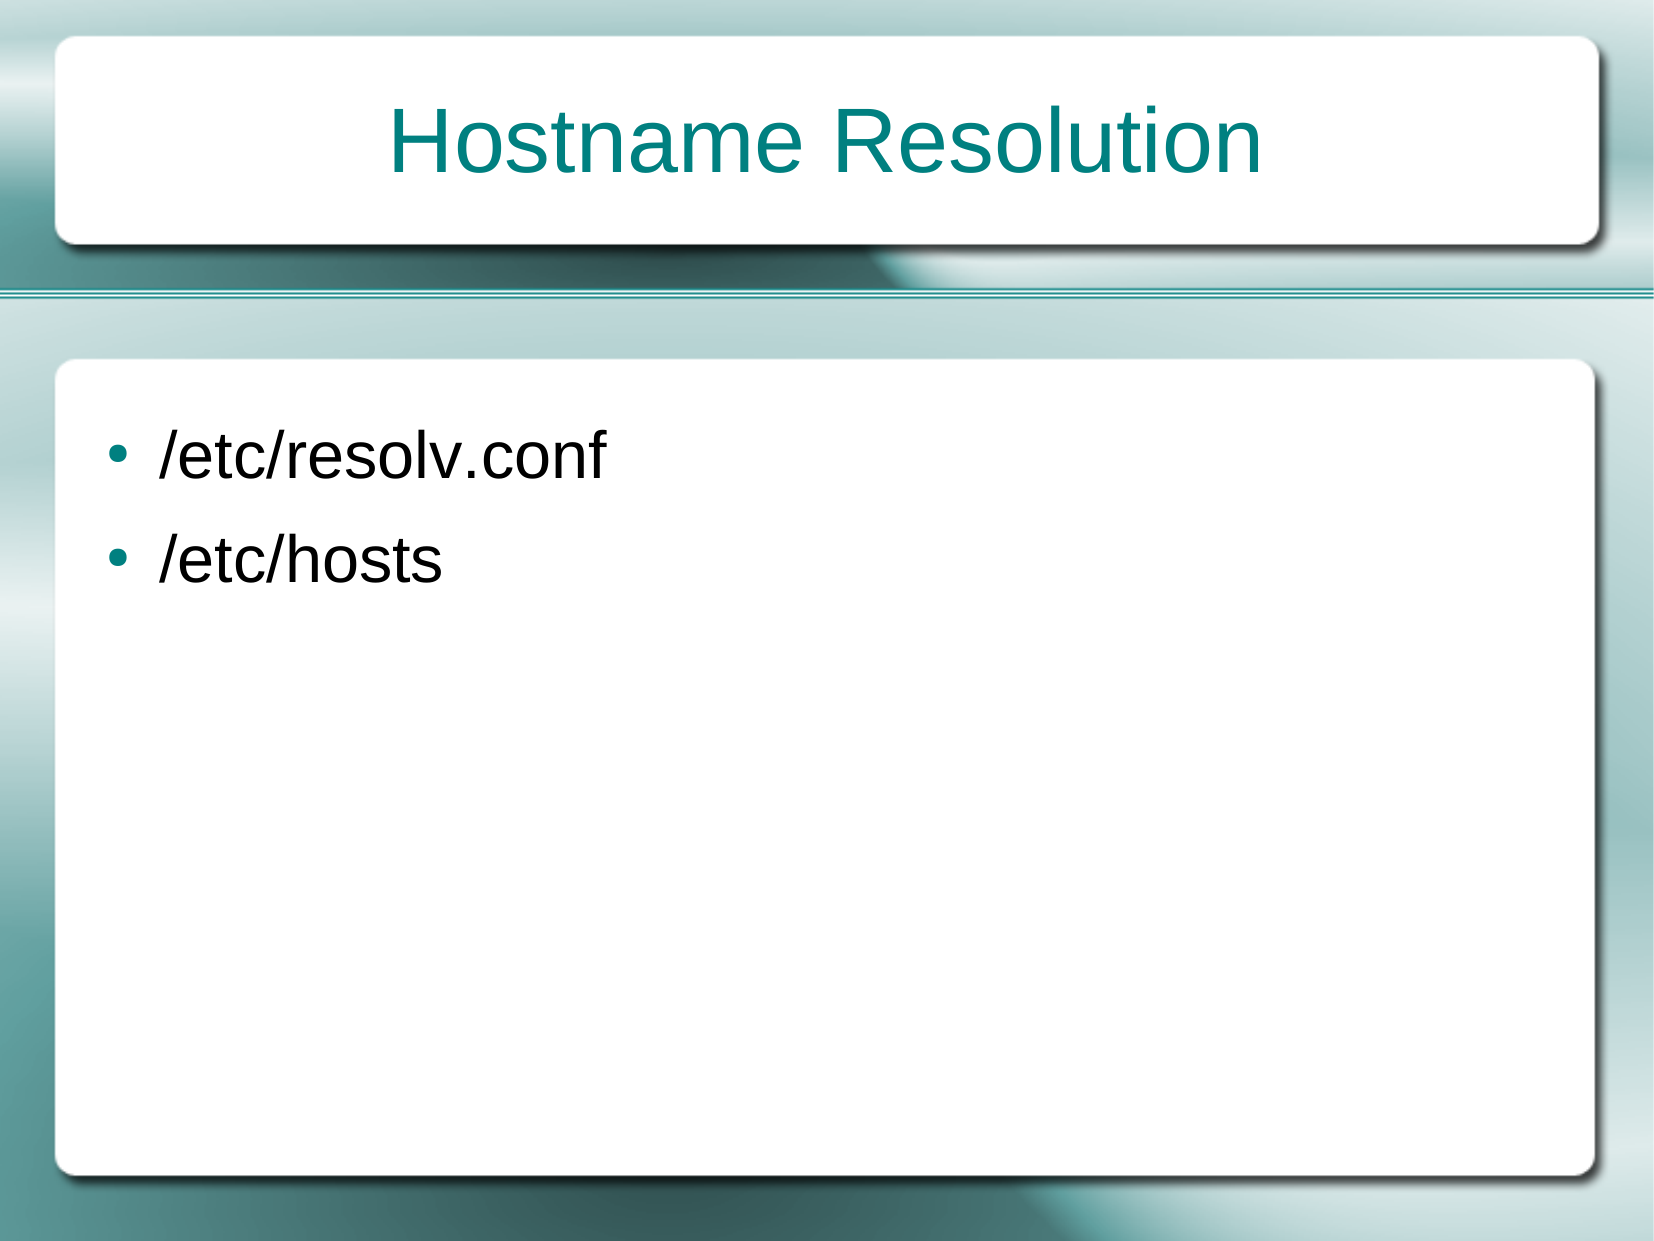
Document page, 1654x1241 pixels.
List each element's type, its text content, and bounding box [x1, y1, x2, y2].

picture [0, 0, 1654, 1241]
title Hostname Resolution [82, 37, 1571, 245]
list /etc/resolv.conf /etc/hosts [88, 313, 1577, 984]
